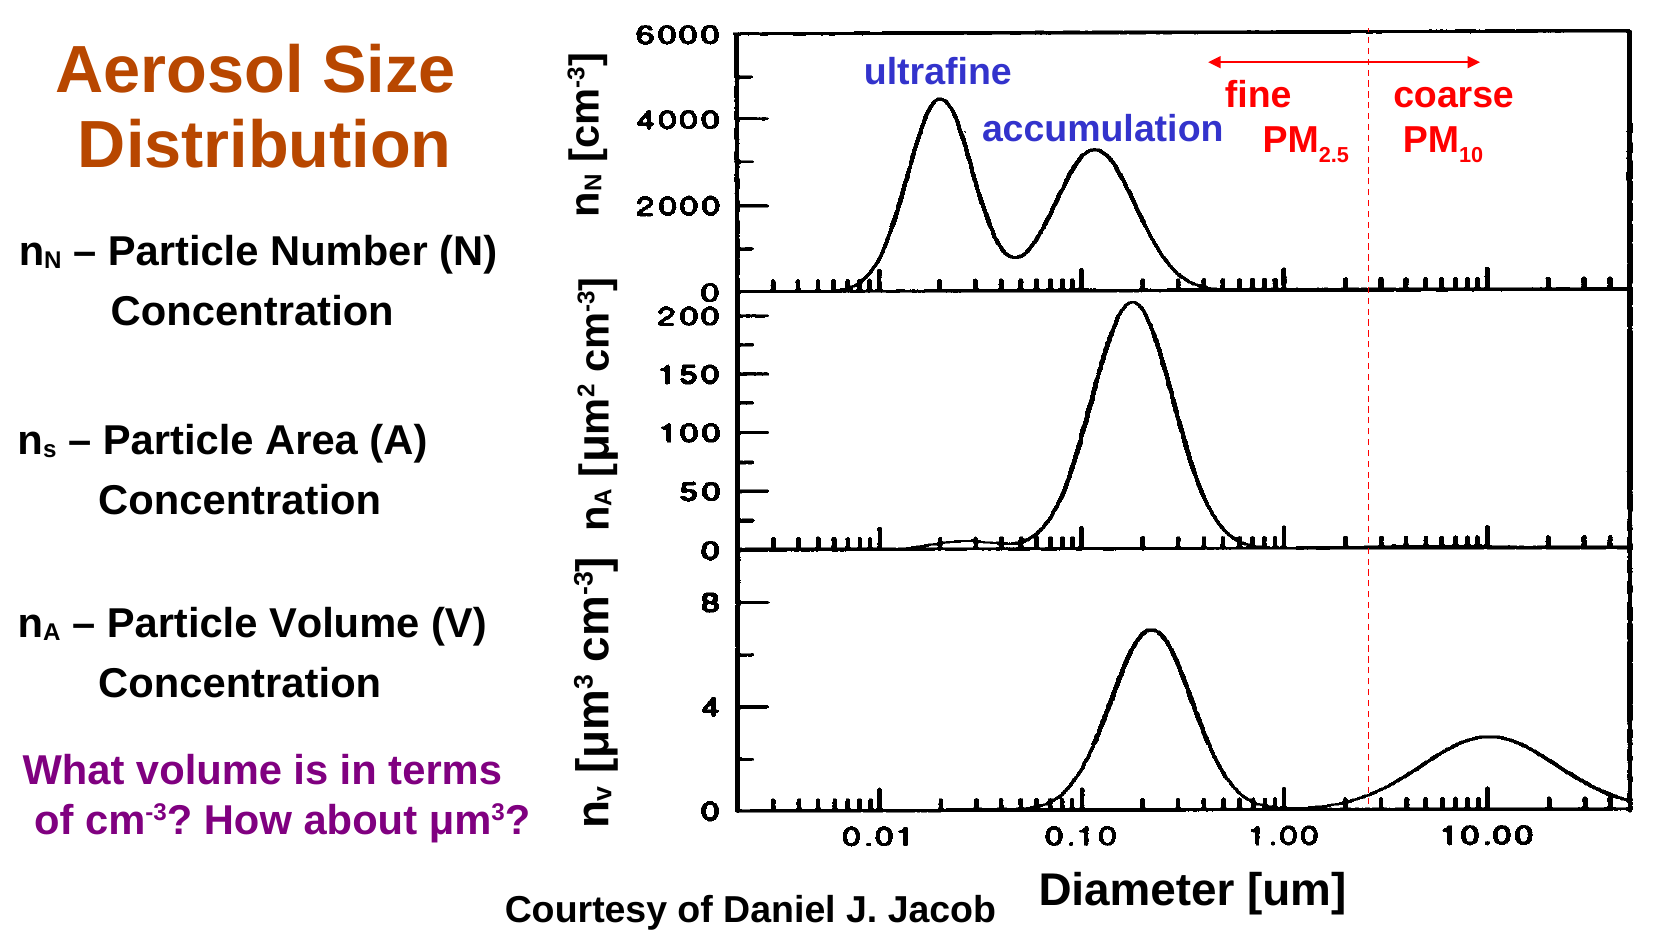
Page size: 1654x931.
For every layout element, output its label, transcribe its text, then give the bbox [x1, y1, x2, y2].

text_box coarse [1420, 90, 1429, 104]
text_box What volume is in terms of cm-3? How about μm3? [7, 735, 546, 851]
picture [625, 19, 1644, 866]
text_box Courtesy of Daniel J. Jacob [489, 877, 1012, 931]
text_box nv [μm3 cm-3] [544, 540, 644, 844]
text_box nN [cm-3] [539, 28, 634, 232]
text_box fine [1255, 91, 1262, 107]
text_box accumulation [967, 96, 1239, 157]
text_box Aerosol Size Distribution [31, 32, 499, 183]
text_box Diameter [um] [741, 848, 1644, 915]
text_box ultrafine [849, 39, 1027, 100]
text_box coarse [1378, 62, 1529, 123]
text_box nN – Particle Number (N) Concentration [3, 206, 513, 342]
text_box ns – Particle Area (A) Concentration [2, 395, 443, 531]
text_box nA – Particle Volume (V) Concentration [2, 578, 502, 714]
text_box nA [μm2 cm-3] [544, 255, 636, 540]
text_box PM2.5 PM10 [1247, 107, 1499, 175]
text_box fine [1210, 62, 1307, 123]
